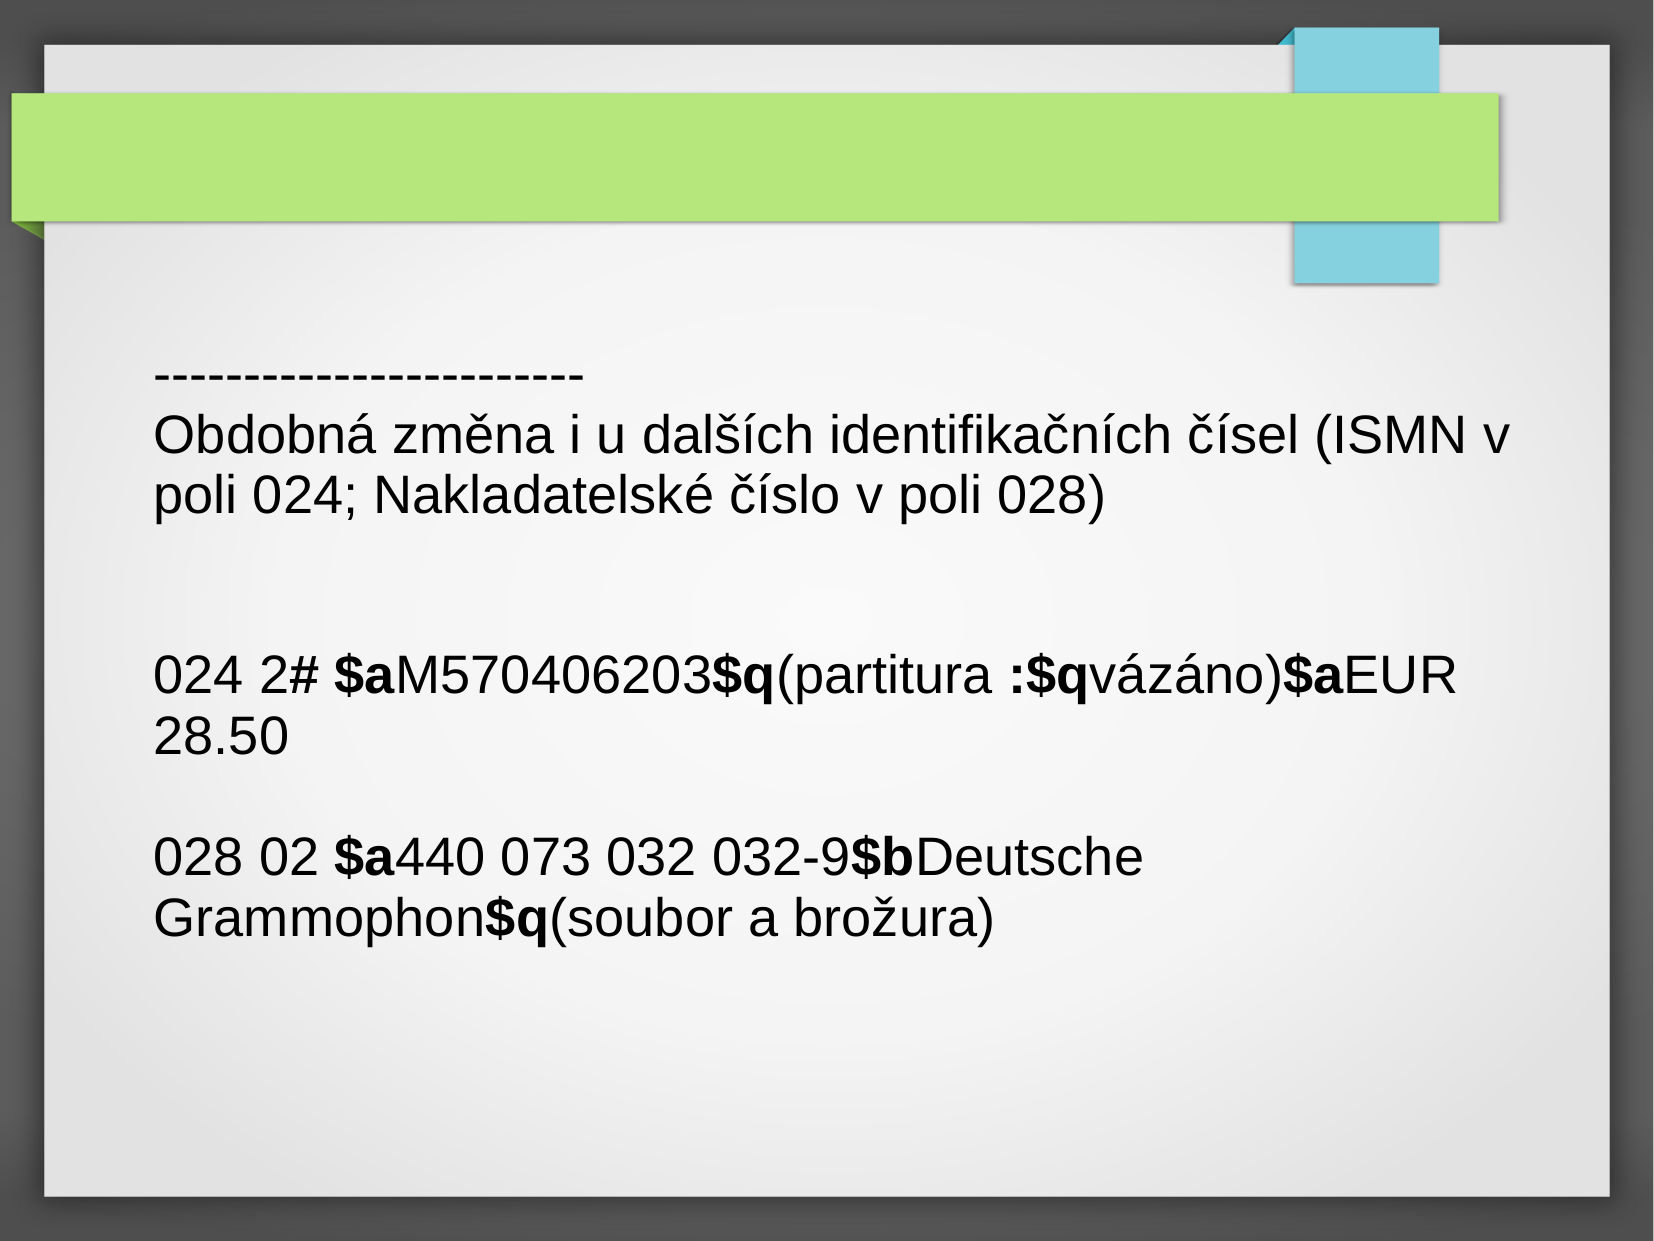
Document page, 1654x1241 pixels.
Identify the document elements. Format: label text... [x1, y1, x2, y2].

list ------------------------ Obdobná změna i u dalších identifikačních čísel (ISMN v poli 024; Nakladatelské číslo v poli 028) 024 2# $aM570406203$q(partitura :$qvázáno)$aEUR 28.50 028 02 $a440 073 032 032-9$bDeutsche Grammophon$q(soubor a brožura) [82, 343, 1607, 1158]
picture [0, 0, 1654, 1241]
